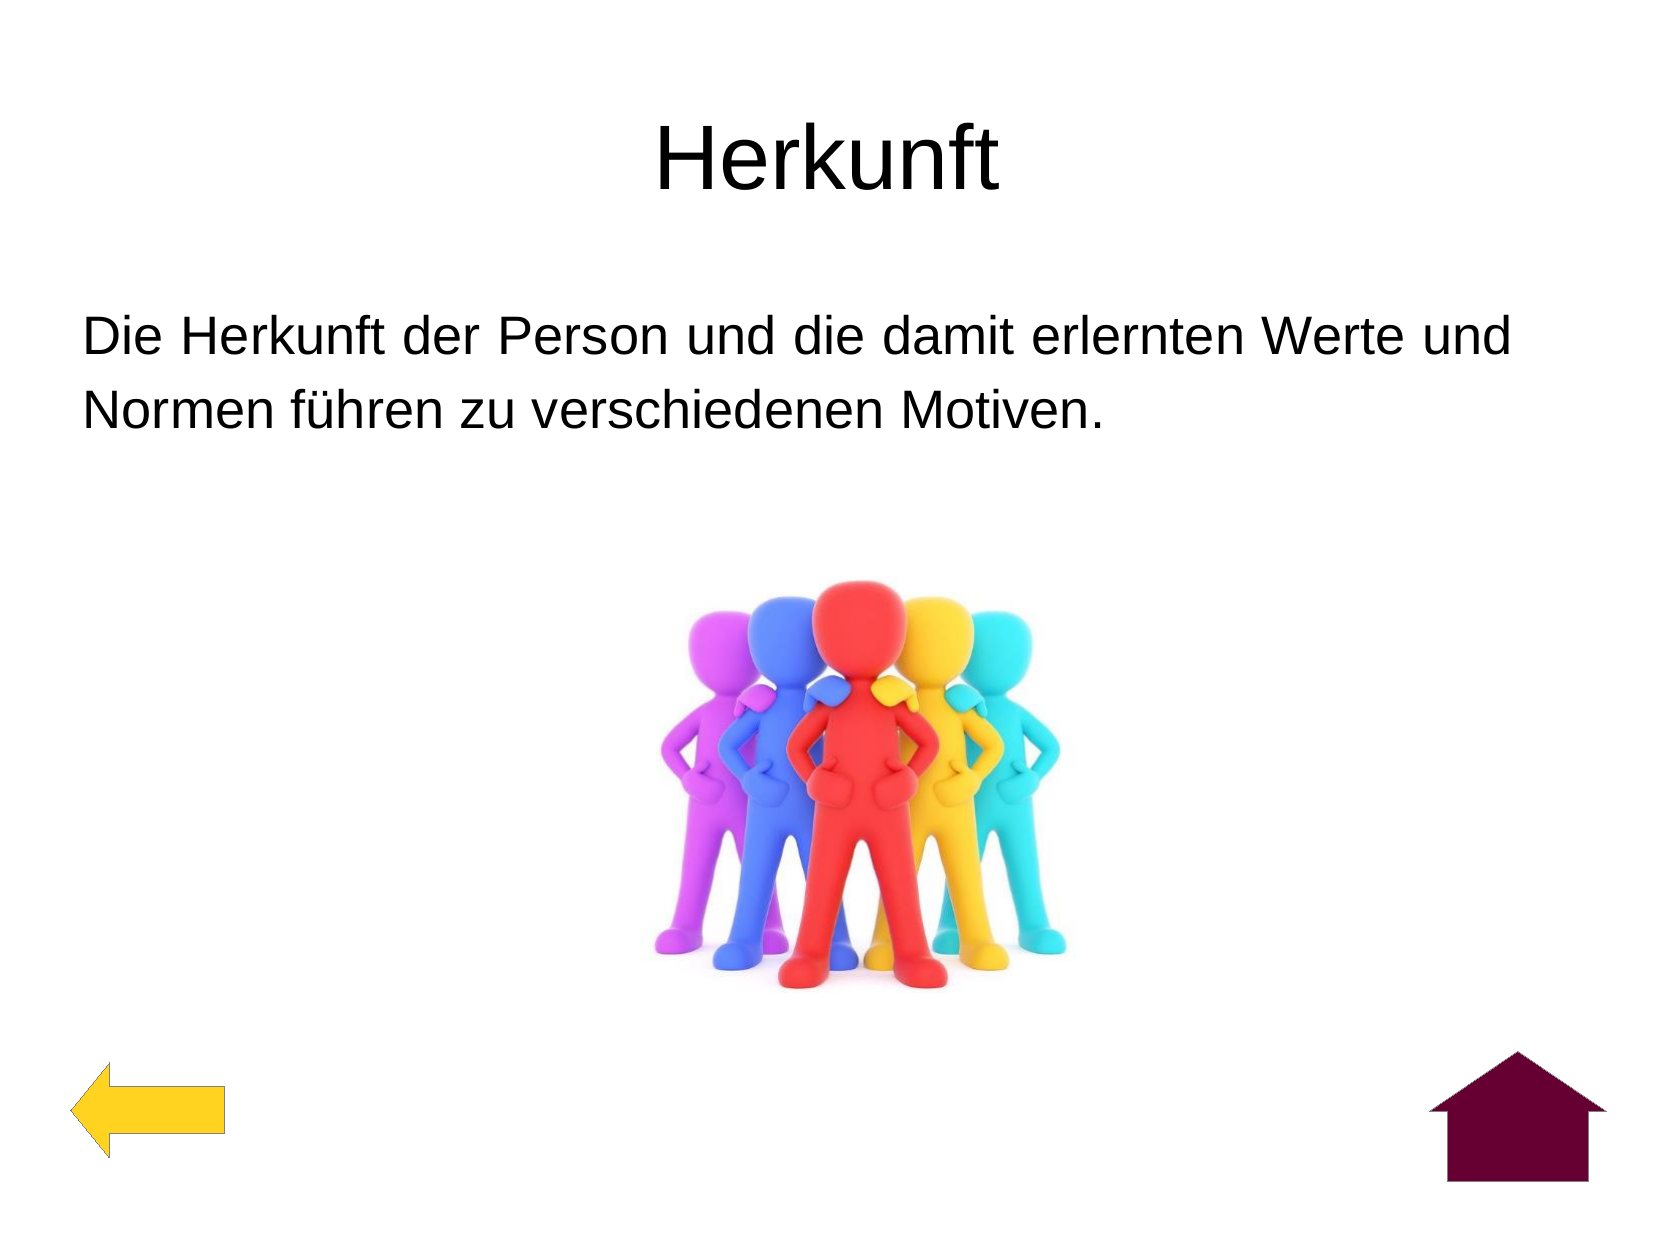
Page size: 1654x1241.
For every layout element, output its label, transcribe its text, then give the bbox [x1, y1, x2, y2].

title Herkunft [82, 49, 1571, 257]
list Die Herkunft der Person und die damit erlernten Werte und Normen führen zu verschiedenen Motiven. [82, 290, 1571, 710]
text_box [70, 1062, 225, 1158]
text_box [1429, 1051, 1607, 1182]
picture [625, 544, 1096, 1004]
